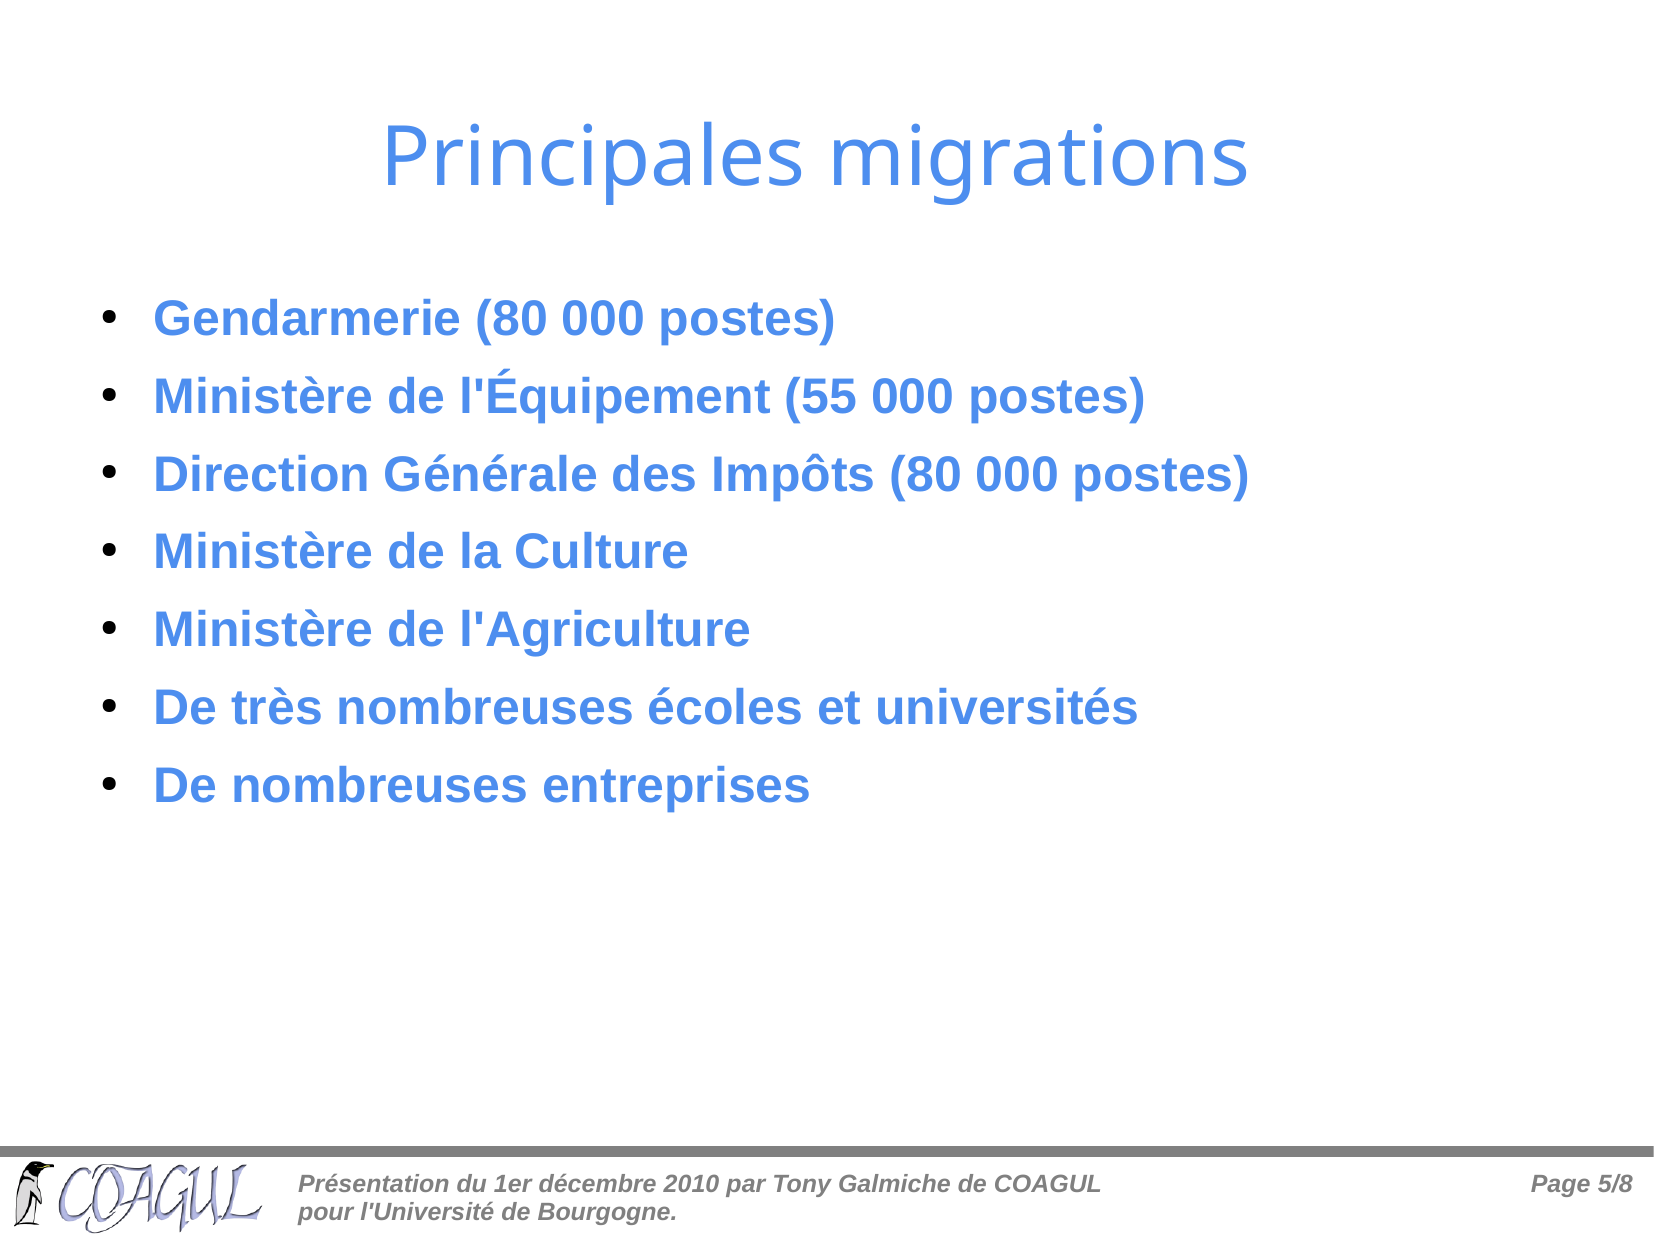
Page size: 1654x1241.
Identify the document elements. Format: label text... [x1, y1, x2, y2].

picture [11, 1158, 266, 1237]
list Gendarmerie (80 000 postes) Ministère de l'Équipement (55 000 postes) Direction Générale des Impôts (80 000 postes) Ministère de la Culture Ministère de l'Agriculture De très nombreuses écoles et universités De nombreuses entreprises [82, 290, 1571, 1108]
title Principales migrations [82, 56, 1571, 250]
